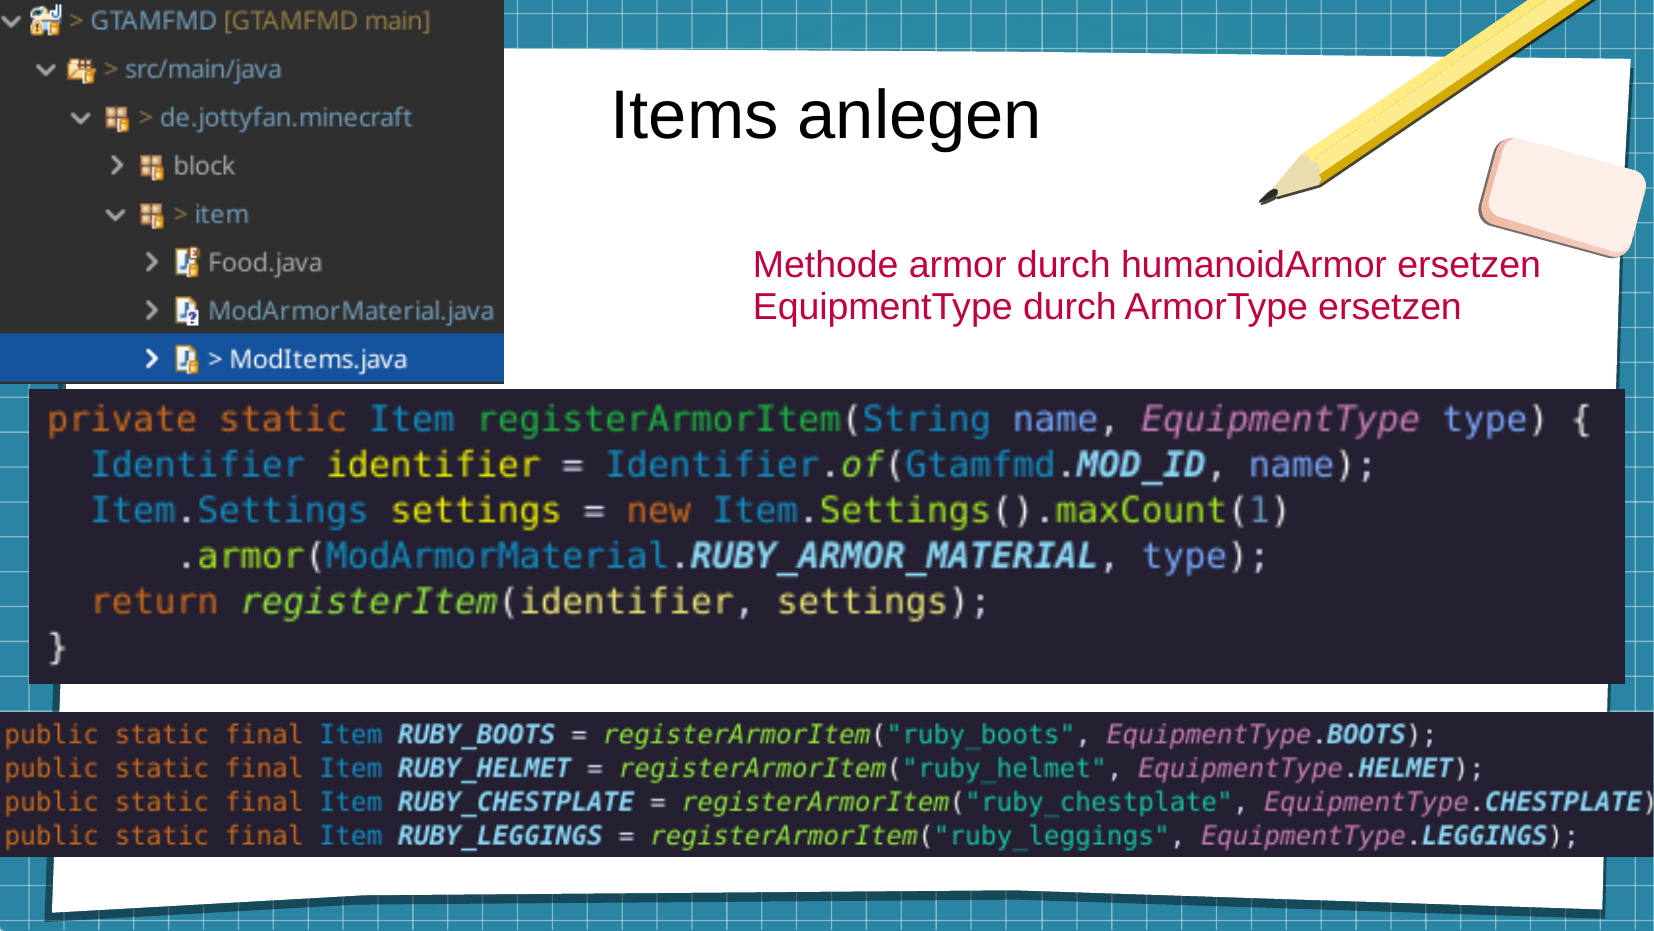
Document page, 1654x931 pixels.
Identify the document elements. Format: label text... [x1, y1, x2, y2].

picture [0, 712, 1654, 857]
picture [0, 0, 504, 384]
text_box Methode armor durch humanoidArmor ersetzen EquipmentType durch ArmorType ersetzen [738, 236, 1565, 355]
title Items anlegen [504, 37, 1571, 193]
picture [29, 389, 1625, 684]
